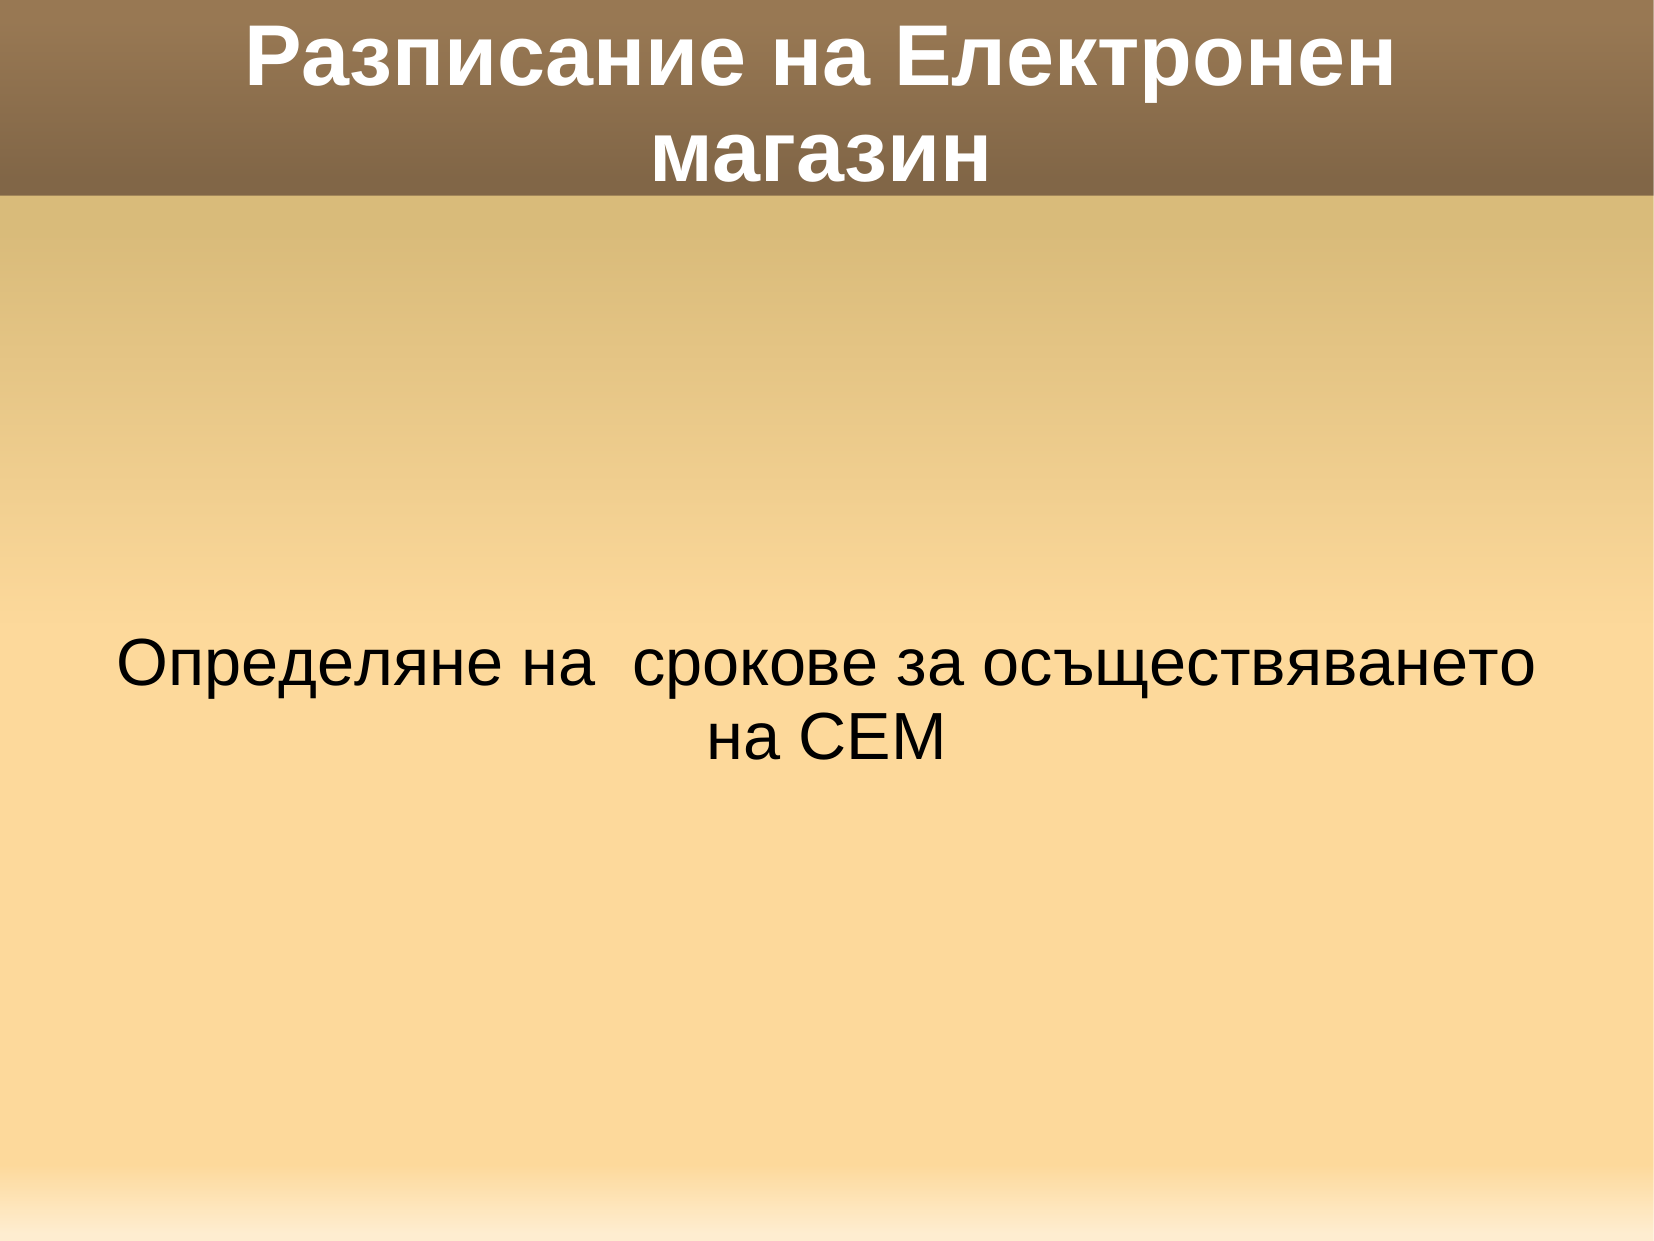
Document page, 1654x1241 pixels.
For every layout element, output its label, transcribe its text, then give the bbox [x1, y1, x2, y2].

subtitle Определяне на срокове за осъществяването на СЕМ [82, 290, 1571, 1109]
title Разписание на Електронен магазин [76, 0, 1565, 208]
picture [0, 0, 1654, 1241]
